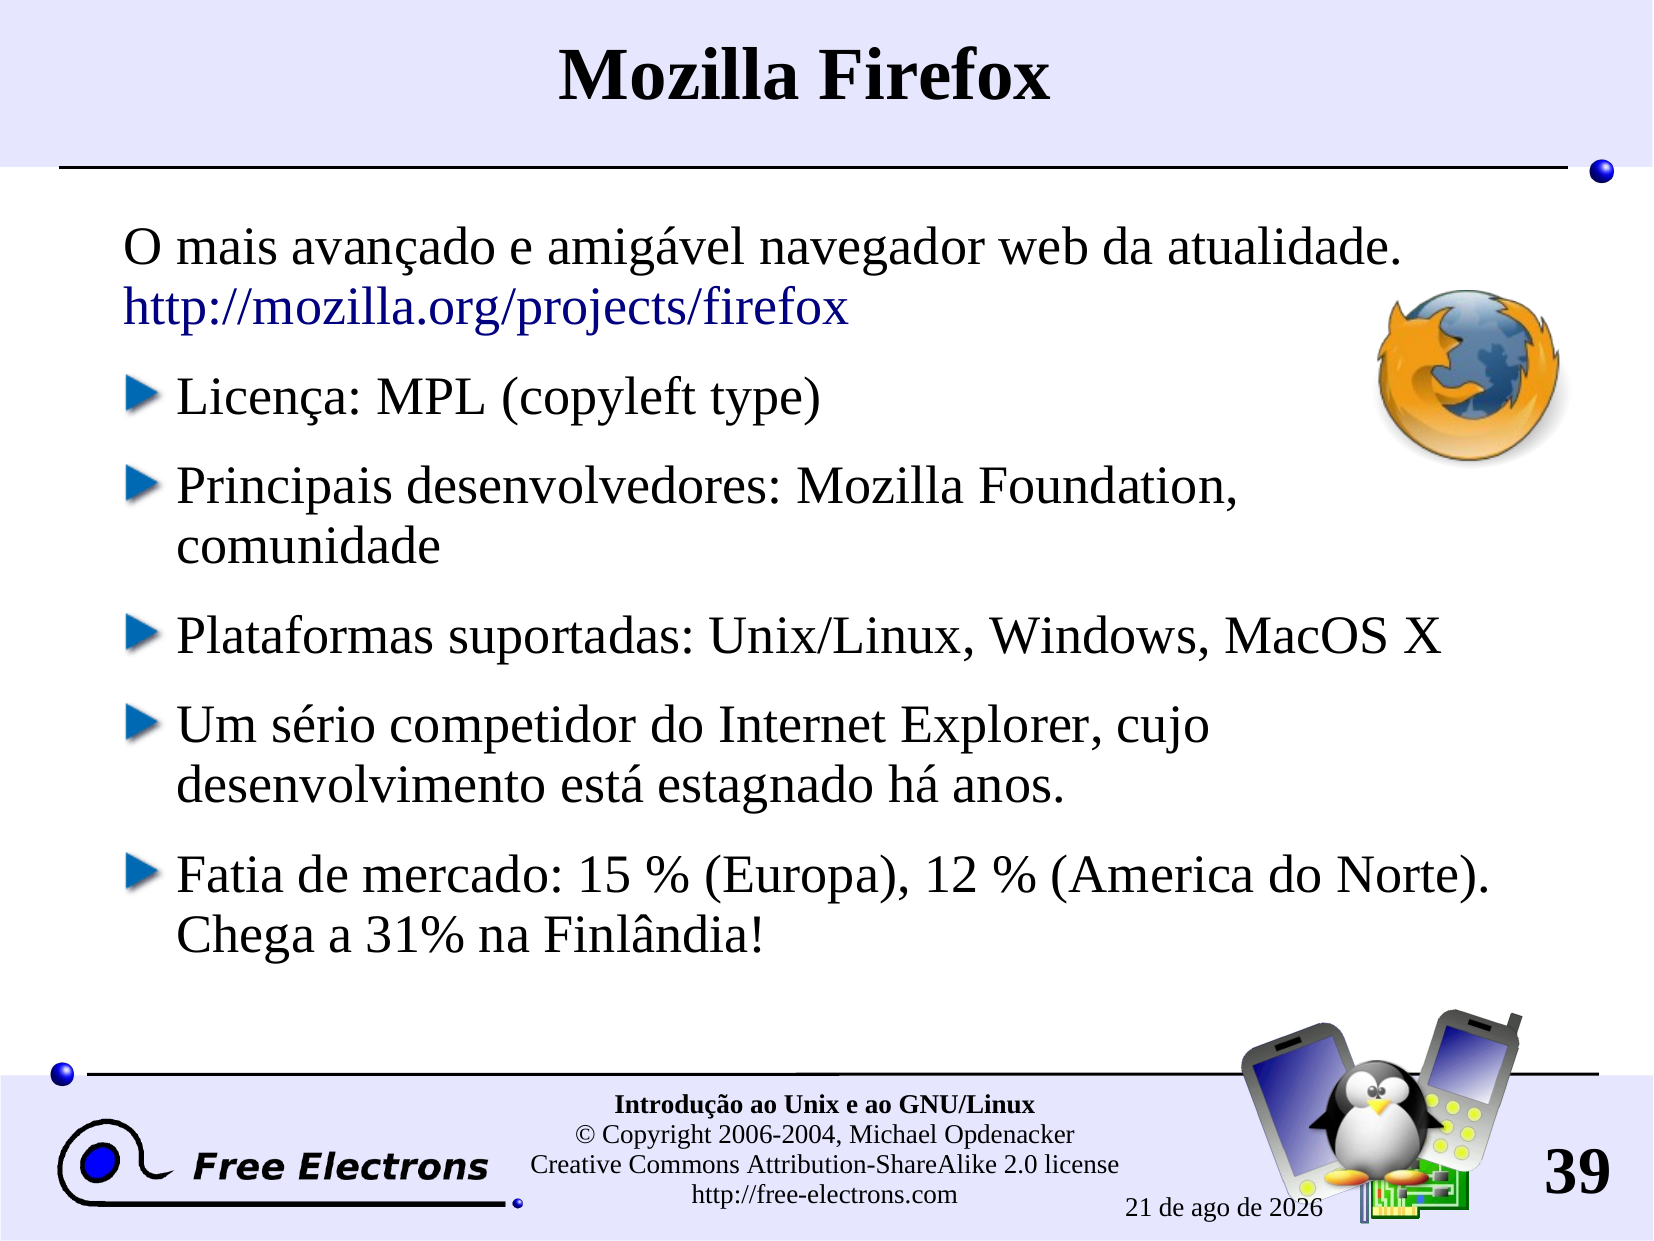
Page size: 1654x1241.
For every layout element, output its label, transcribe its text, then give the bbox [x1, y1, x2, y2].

picture [50, 1108, 527, 1216]
picture [1231, 1008, 1537, 1241]
list O mais avançado e amigável navegador web da atualidade. http://mozilla.org/projects/firefox Licença: MPL (copyleft type) Principais desenvolvedores: Mozilla Foundation, comunidade Plataformas suportadas: Unix/Linux, Windows, MacOS X Um sério competidor do Internet Explorer, cujo desenvolvimento está estagnado há anos. Fatia de mercado: 15 % (Europa), 12 % (America do Norte). Chega a 31% na Finlândia! [105, 216, 1518, 1067]
title Mozilla Firefox [60, 25, 1551, 124]
picture [1285, 1199, 1292, 1215]
picture [1371, 290, 1572, 469]
